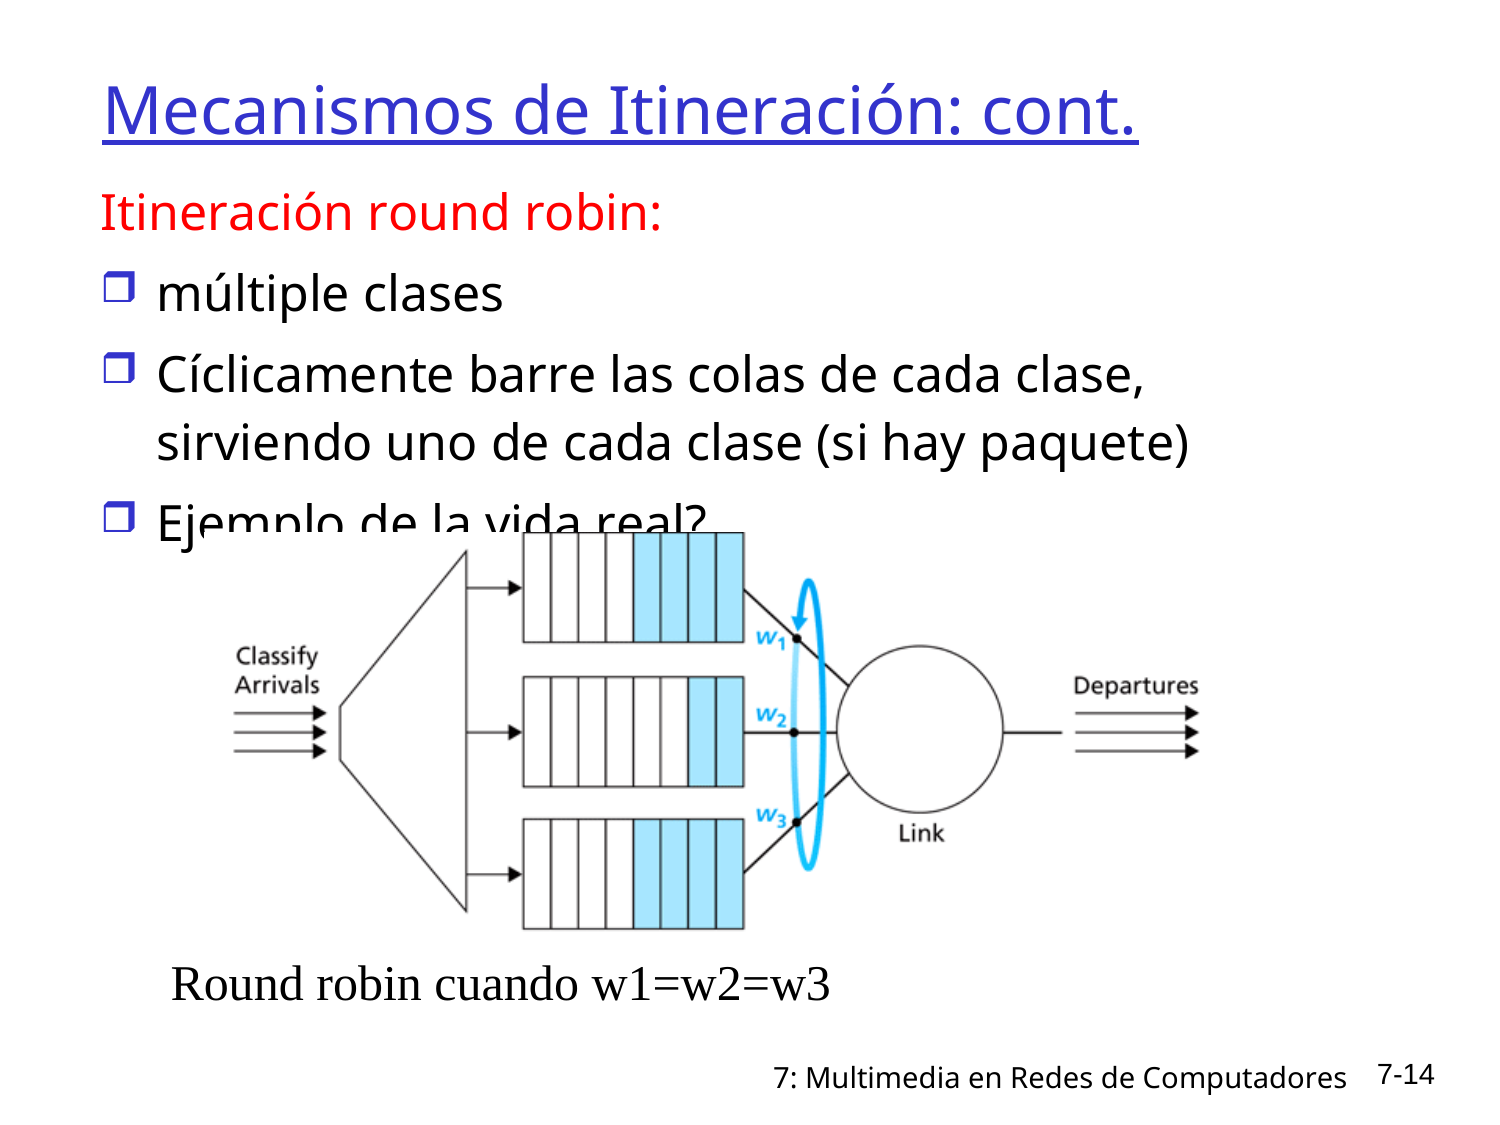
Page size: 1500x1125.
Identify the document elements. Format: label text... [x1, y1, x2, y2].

list Itineración round robin: múltiple clases Cíclicamente barre las colas de cada clase, sirviendo uno de cada clase (si hay paquete) Ejemplo de la vida real? [85, 169, 1361, 516]
picture [204, 532, 1201, 1013]
title Mecanismos de Itineración: cont. [87, 37, 1363, 181]
text_box Round robin cuando w1=w2=w3 [155, 943, 906, 1019]
